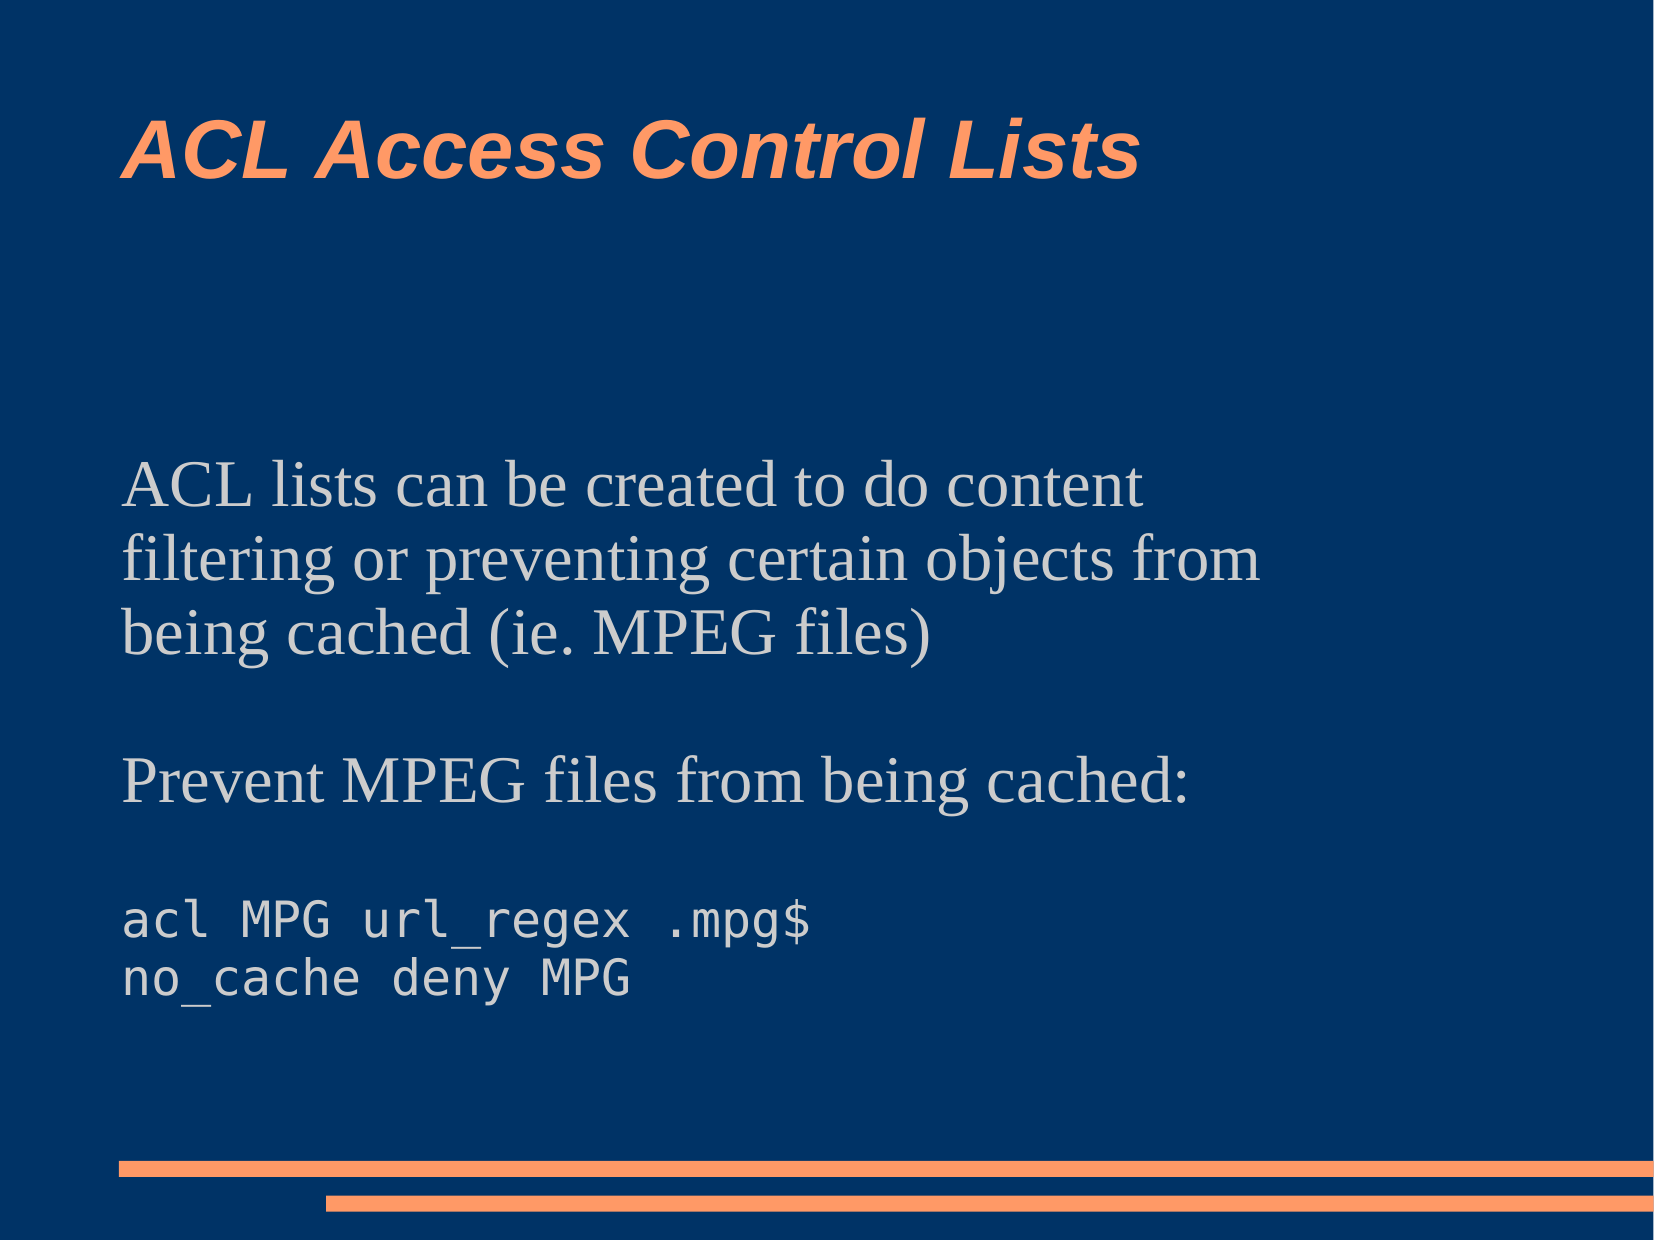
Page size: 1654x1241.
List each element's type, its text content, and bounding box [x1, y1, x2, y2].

subtitle ACL lists can be created to do content filtering or preventing certain objects from being cached (ie. MPEG files) Prevent MPEG files from being cached: acl MPG url_regex .mpg$ no_cache deny MPG [121, 322, 1561, 1133]
title ACL Access Control Lists [121, 46, 1534, 254]
